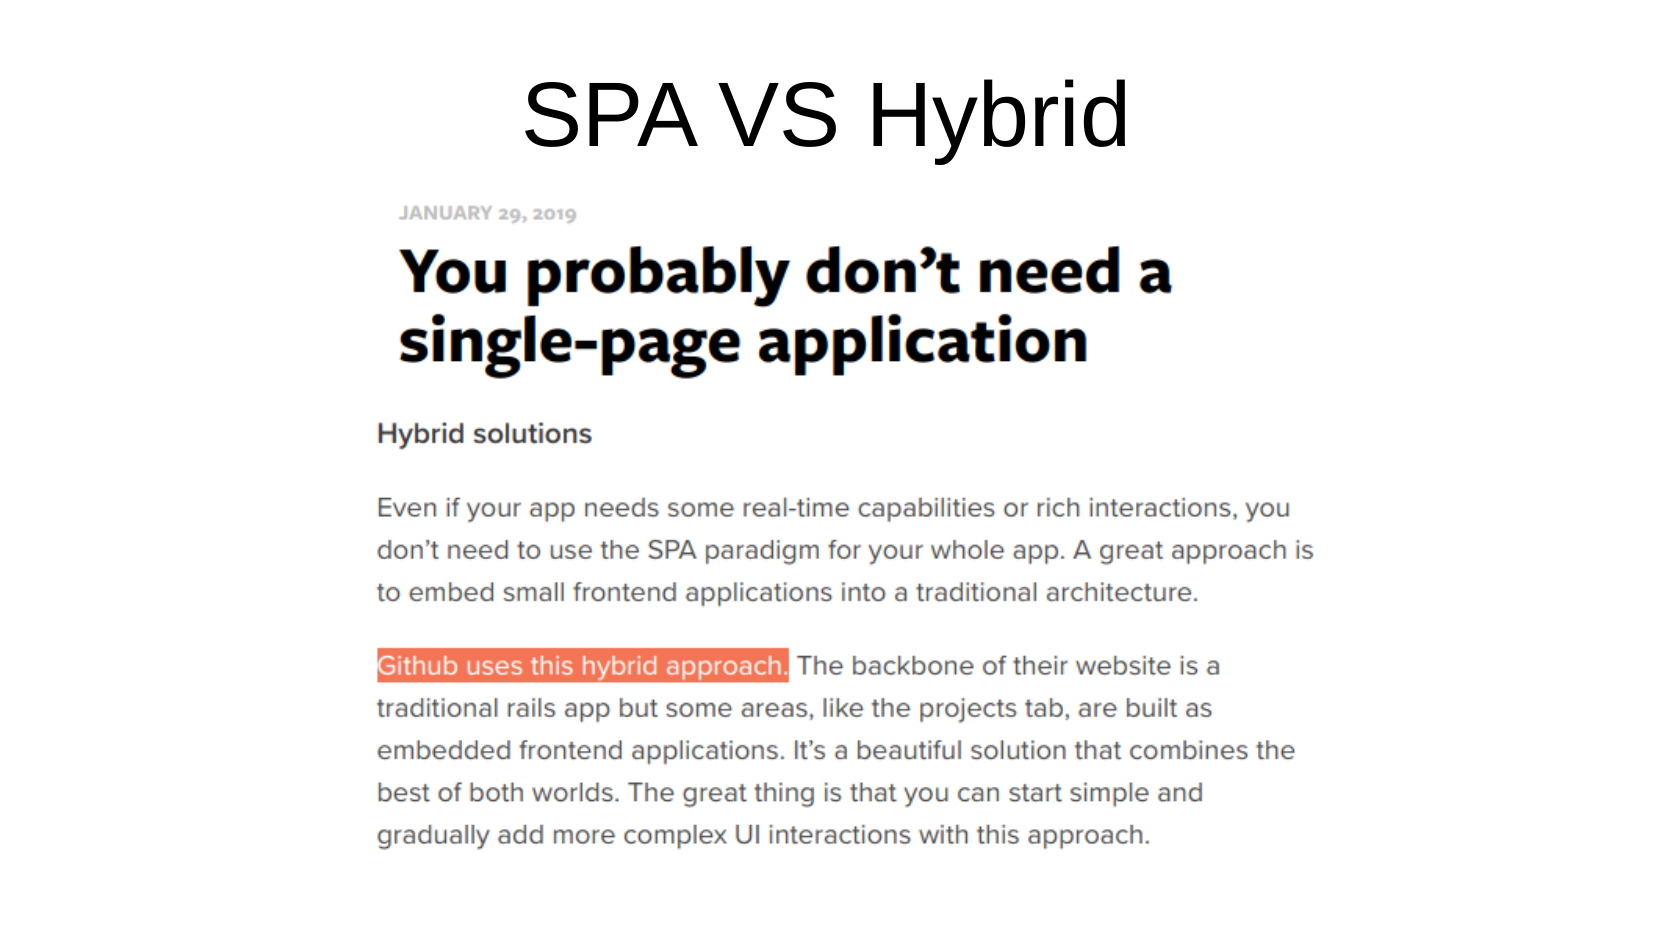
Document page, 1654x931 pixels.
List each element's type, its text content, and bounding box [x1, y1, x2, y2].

title SPA VS Hybrid [82, 37, 1571, 193]
picture [337, 168, 1381, 393]
picture [337, 401, 1365, 876]
